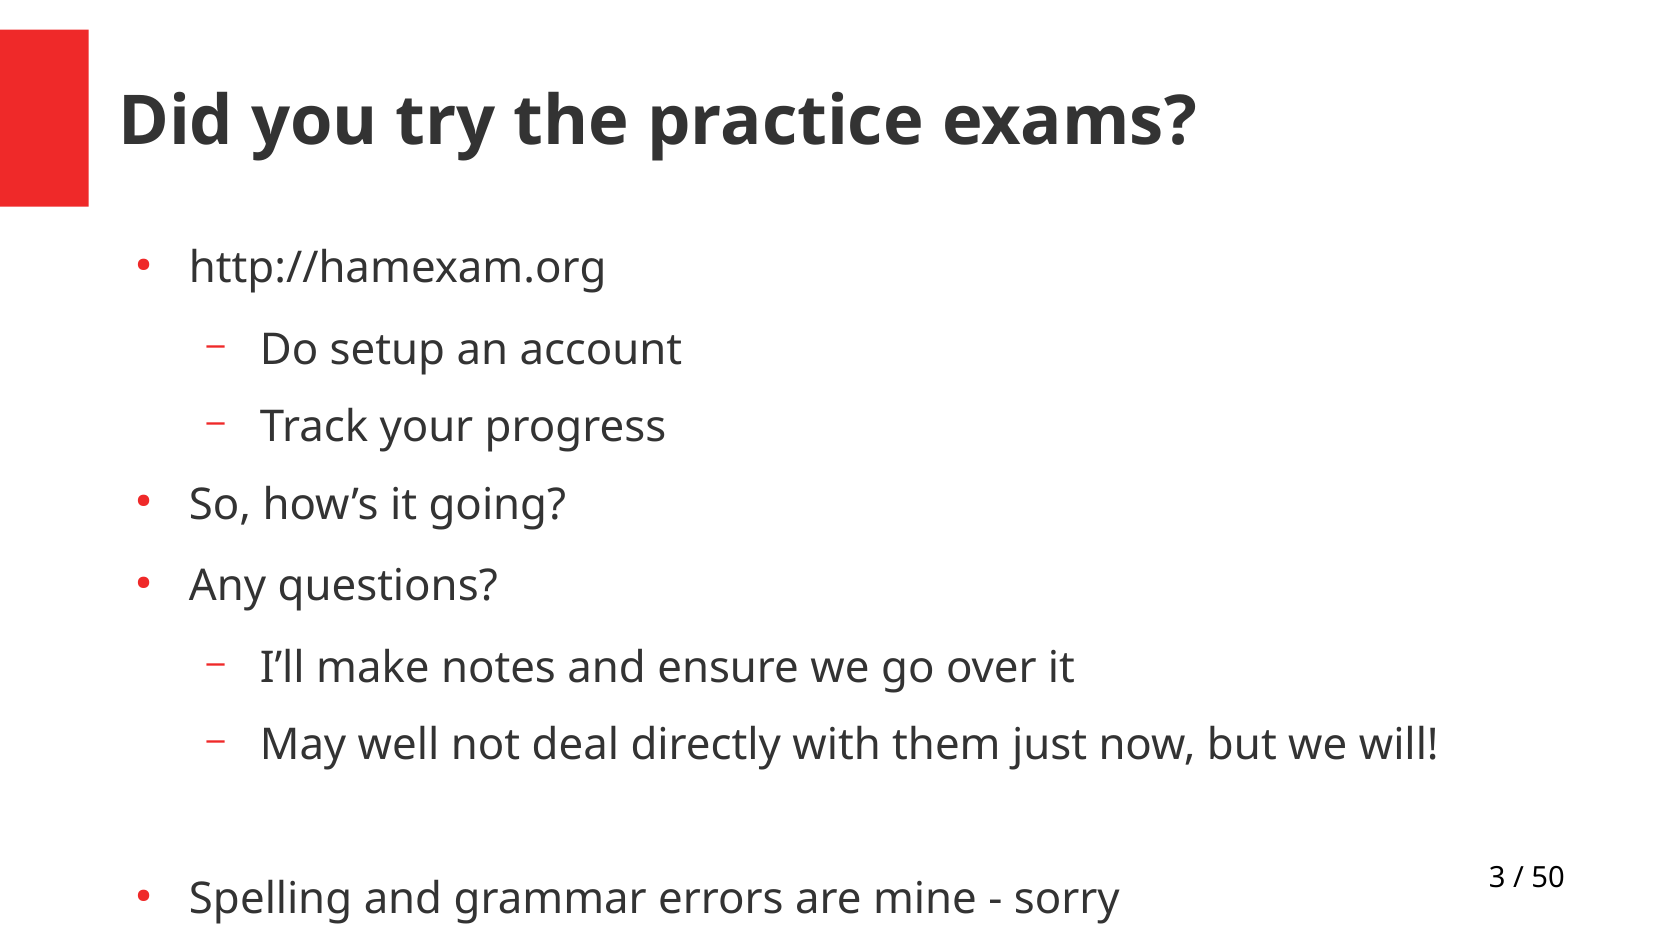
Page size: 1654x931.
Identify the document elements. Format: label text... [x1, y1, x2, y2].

title Did you try the practice exams? [118, 29, 1595, 207]
list http://hamexam.org Do setup an account Track your progress So, how’s it going? Any questions? I’ll make notes and ensure we go over it May well not deal directly with them just now, but we will! Spelling and grammar errors are mine - sorry [118, 236, 1595, 798]
